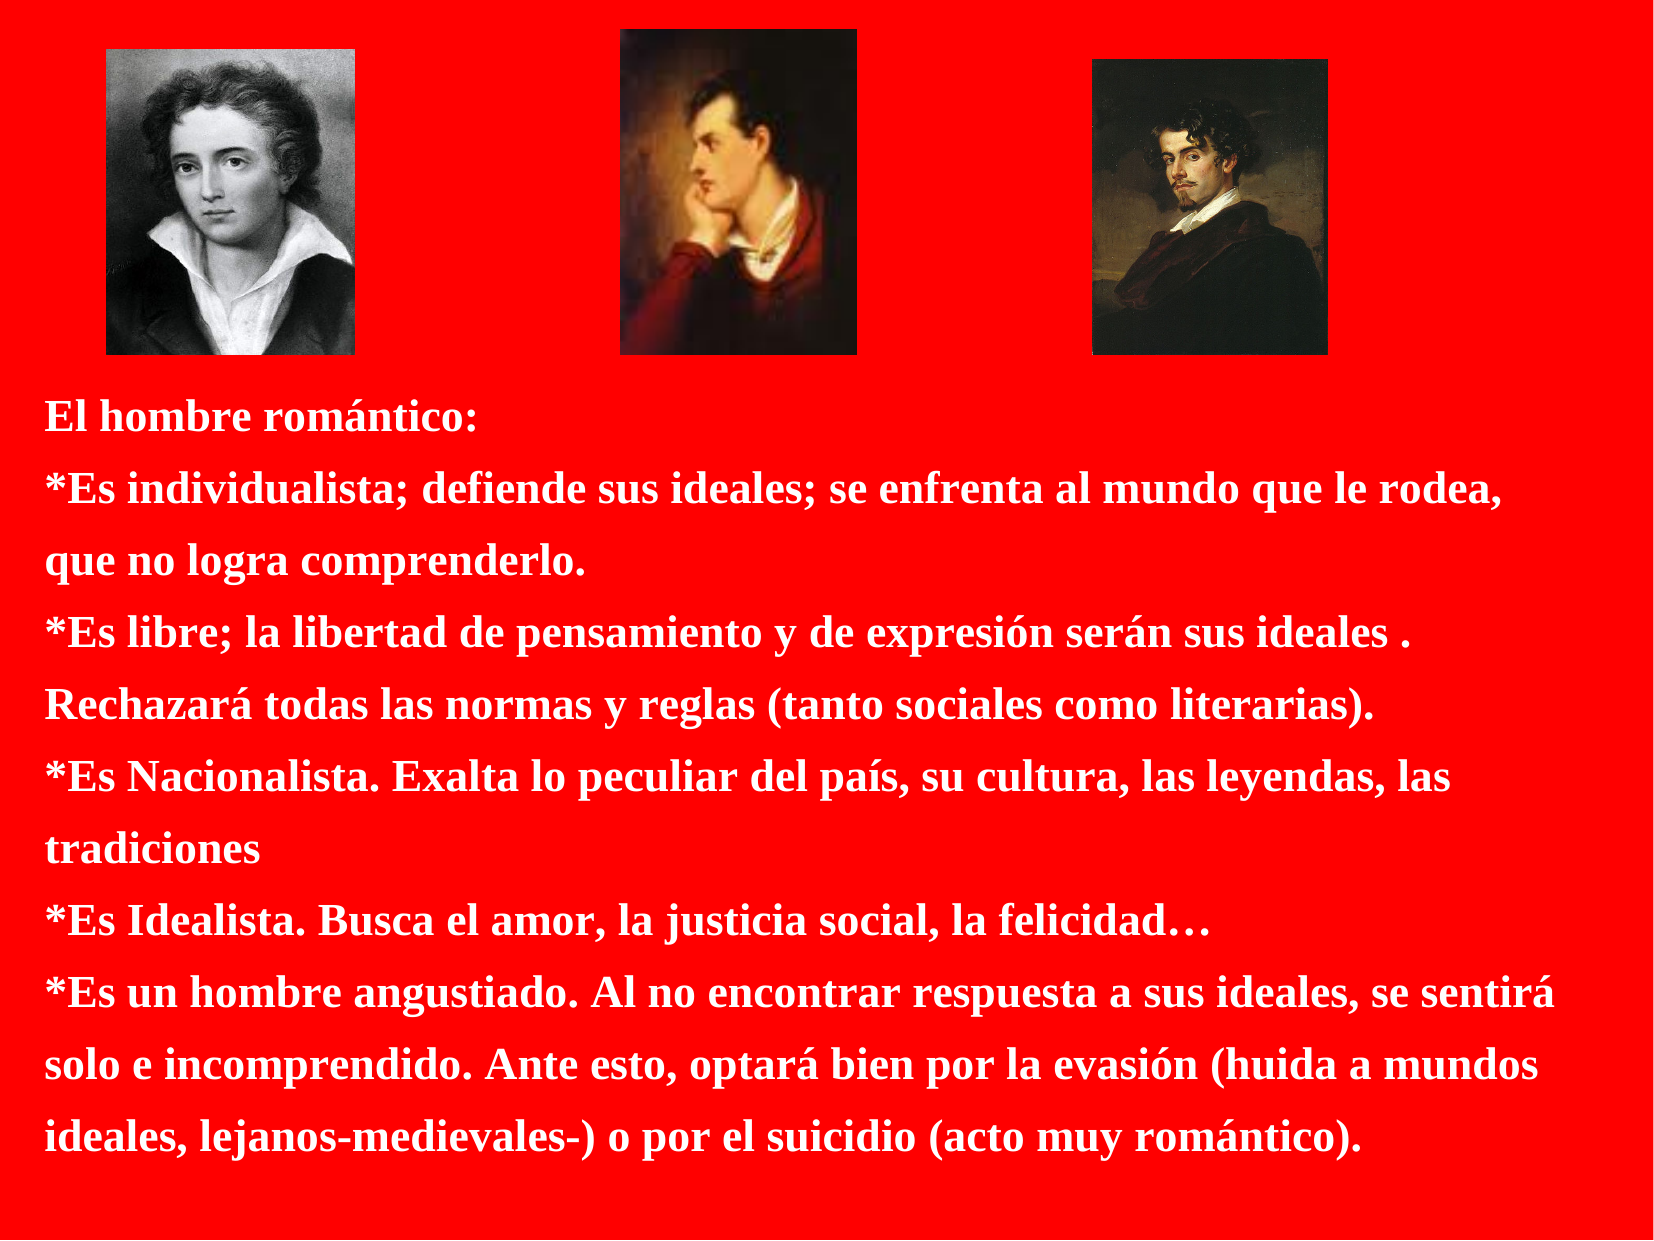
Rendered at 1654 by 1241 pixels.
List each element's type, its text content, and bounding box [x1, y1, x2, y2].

picture [1092, 59, 1328, 355]
picture [106, 49, 355, 355]
text_box El hombre romántico: *Es individualista; defiende sus ideales; se enfrenta al mundo que le rodea, que no logra comprenderlo. *Es libre; la libertad de pensamiento y de expresión serán sus ideales . Rechazará todas las normas y reglas (tanto sociales como literarias). *Es Nacionalista. Exalta lo peculiar del país, su cultura, las leyendas, las tradiciones *Es Idealista. Busca el amor, la justicia social, la felicidad… *Es un hombre angustiado. Al no encontrar respuesta a sus ideales, se sentirá solo e incomprendido. Ante esto, optará bien por la evasión (huida a mundos ideales, lejanos-medievales-) o por el suicidio (acto muy romántico). [29, 361, 1595, 1034]
picture [620, 29, 857, 355]
